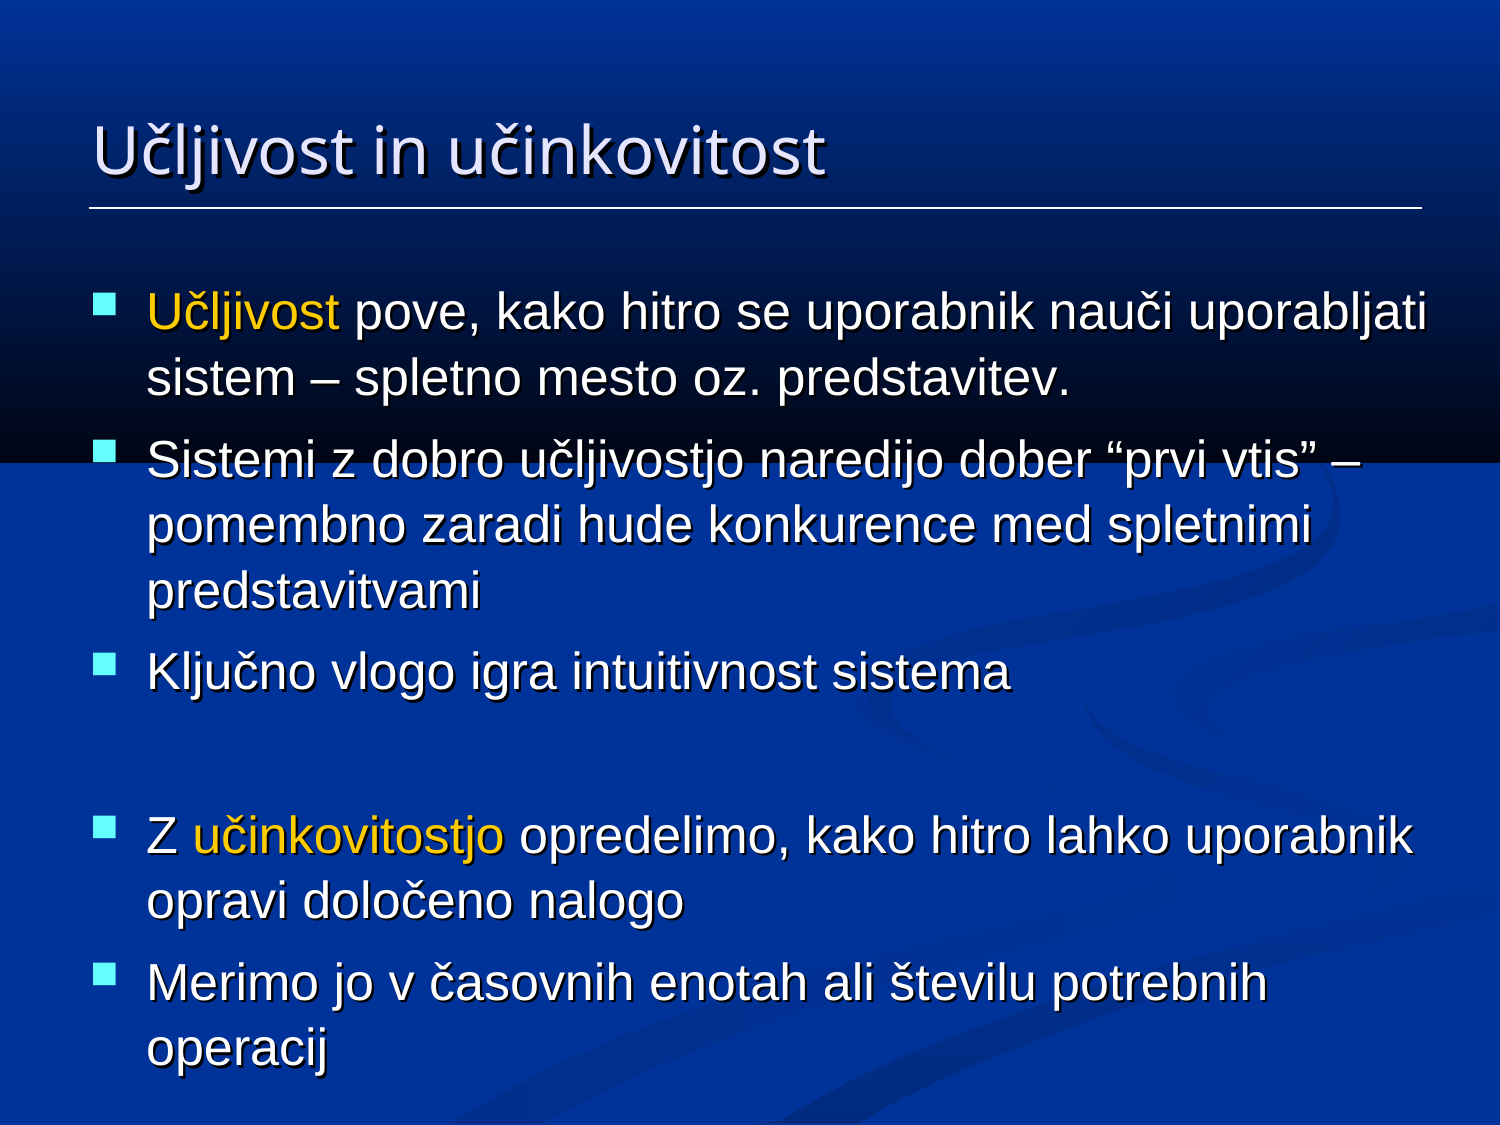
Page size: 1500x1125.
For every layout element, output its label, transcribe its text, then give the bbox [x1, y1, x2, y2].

text_box Učljivost pove, kako hitro se uporabnik nauči uporabljati sistem – spletno mesto oz. predstavitev. Sistemi z dobro učljivostjo naredijo dober “prvi vtis” – pomembno zaradi hude konkurence med spletnimi predstavitvami Ključno vlogo igra intuitivnost sistema Z učinkovitostjo opredelimo, kako hitro lahko uporabnik opravi določeno nalogo Merimo jo v časovnih enotah ali številu potrebnih operacij [75, 267, 1471, 1056]
text_box Učljivost in učinkovitost [76, 54, 1352, 242]
